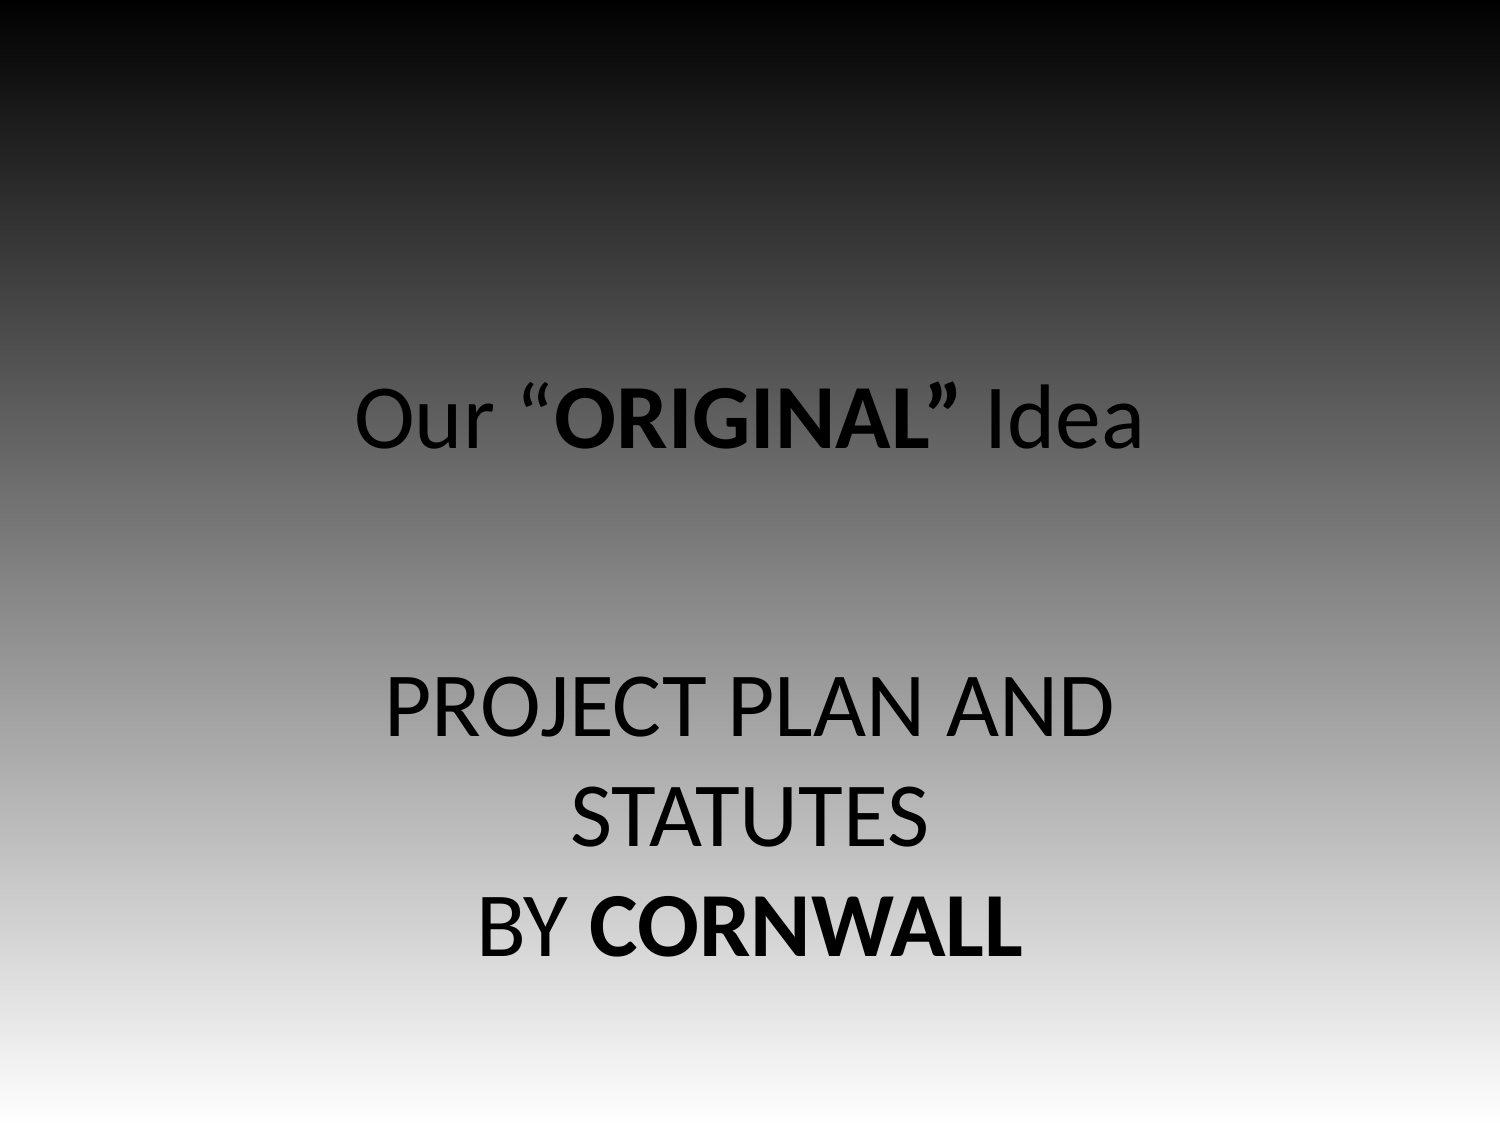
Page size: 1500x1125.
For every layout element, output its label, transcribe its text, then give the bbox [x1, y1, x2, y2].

subtitle PROJECT PLAN AND STATUTES BY CORNWALL [225, 637, 1275, 925]
title Our “ORIGINAL” Idea [112, 349, 1388, 591]
